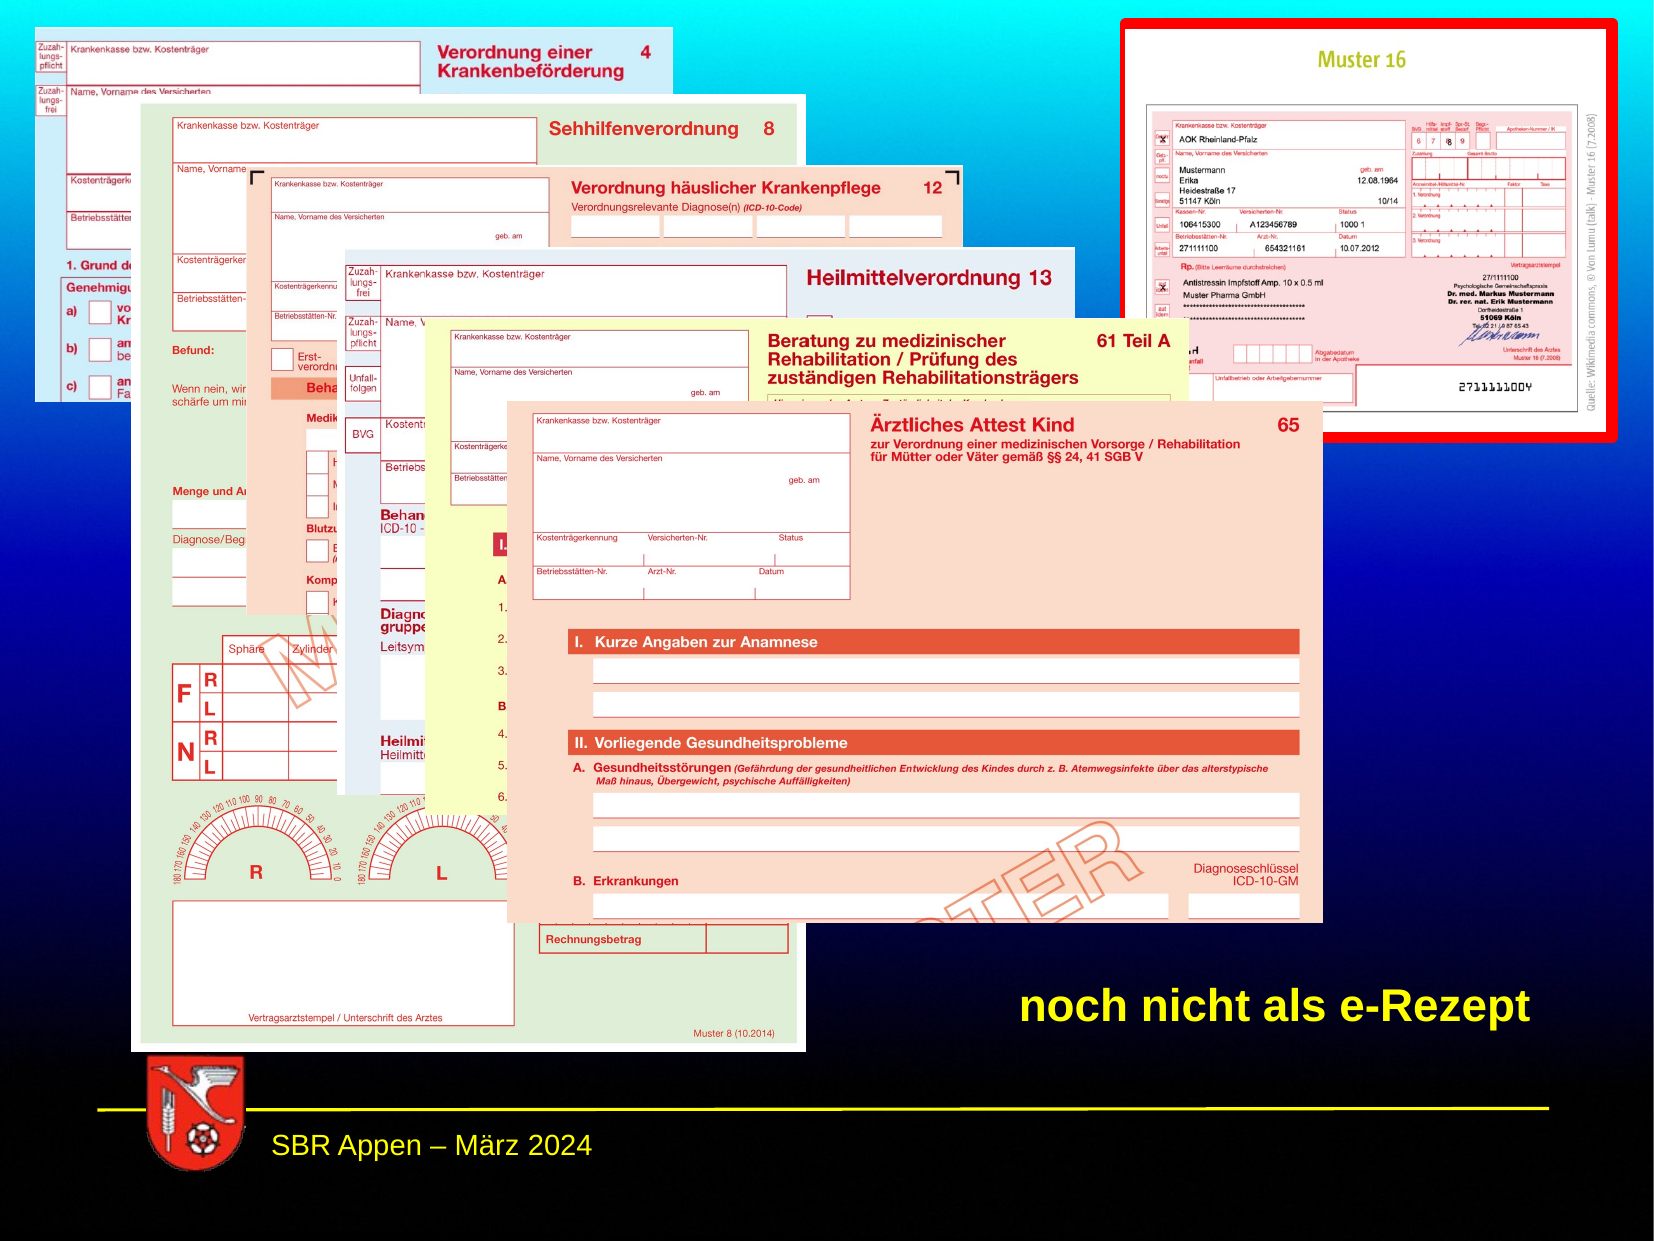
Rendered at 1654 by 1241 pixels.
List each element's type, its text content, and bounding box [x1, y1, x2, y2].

text_box SBR Appen – März 2024 [256, 1121, 760, 1170]
picture [0, 0, 1654, 1241]
text_box noch nicht als e-Rezept [1003, 972, 1546, 1040]
